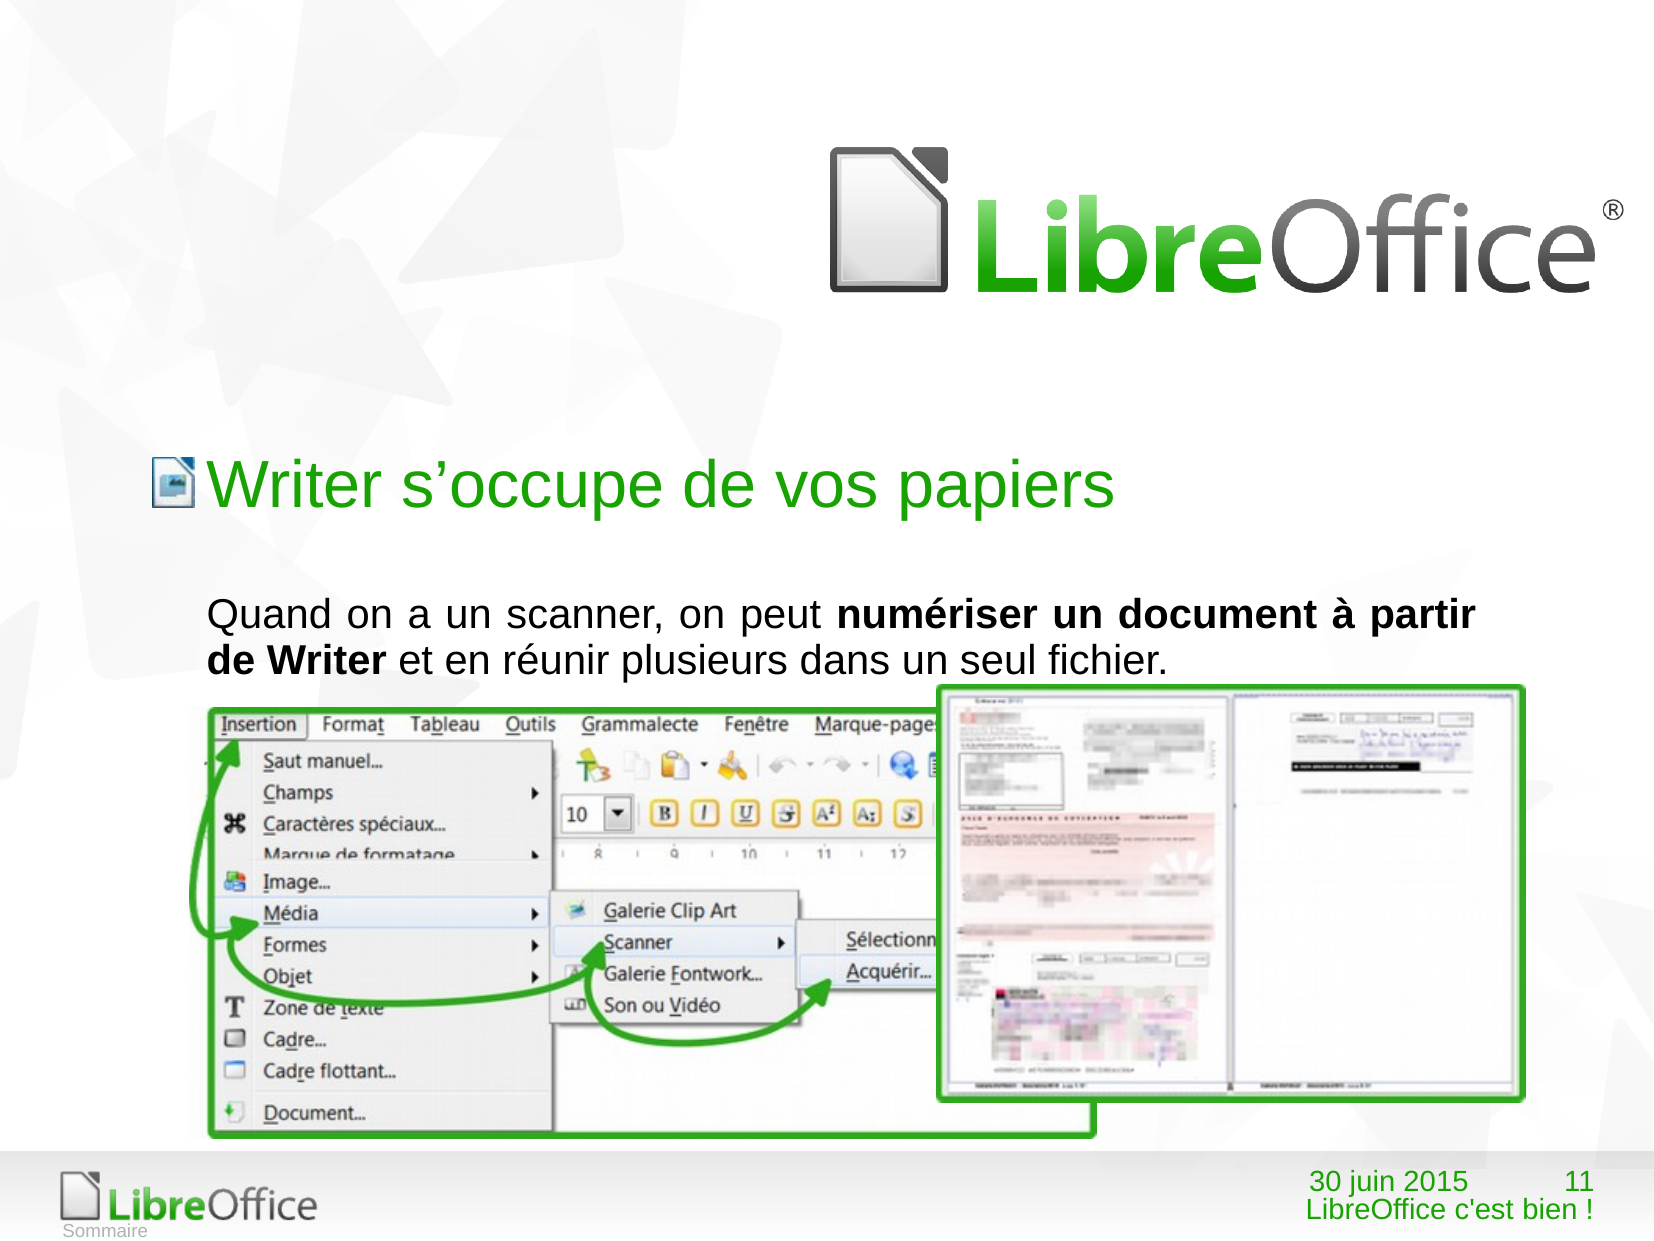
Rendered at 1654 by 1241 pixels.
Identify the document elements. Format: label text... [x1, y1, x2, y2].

picture [0, 0, 1654, 1169]
title Writer s’occupe de vos papiers [206, 395, 1477, 573]
list Quand on a un scanner, on peut numériser un document à partir de Writer et en réunir plusieurs dans un seul fichier. [206, 590, 1477, 702]
picture [41, 1152, 337, 1240]
